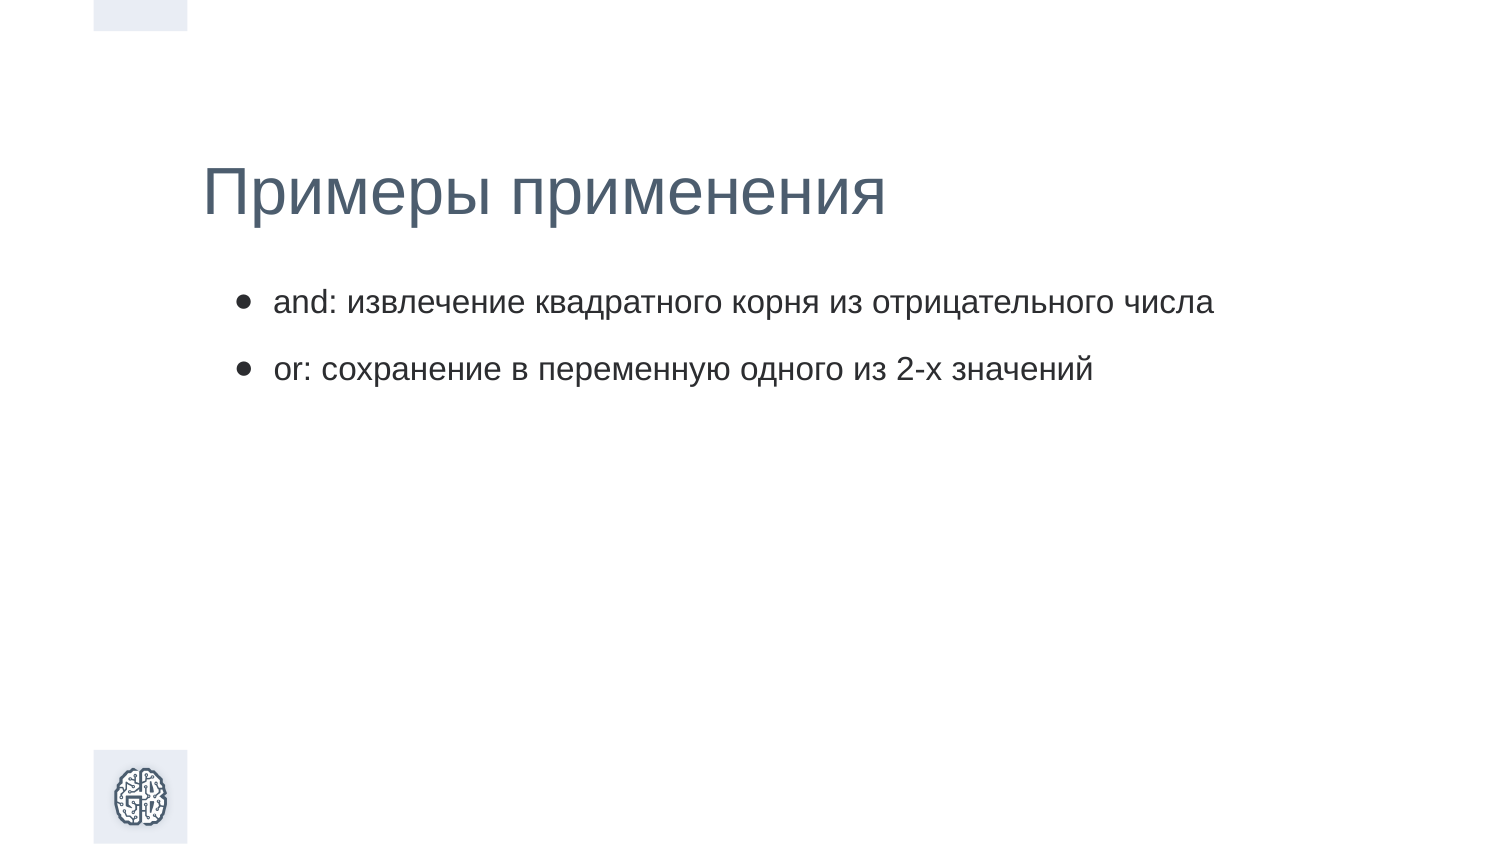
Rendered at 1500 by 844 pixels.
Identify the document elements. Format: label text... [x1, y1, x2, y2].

text_box and: извлечение квадратного корня из отрицательного числа [187, 259, 1312, 322]
text_box or: сохранение в переменную одного из 2-х значений [187, 321, 1313, 394]
picture [106, 760, 175, 834]
text_box Примеры применения [187, 93, 1312, 259]
